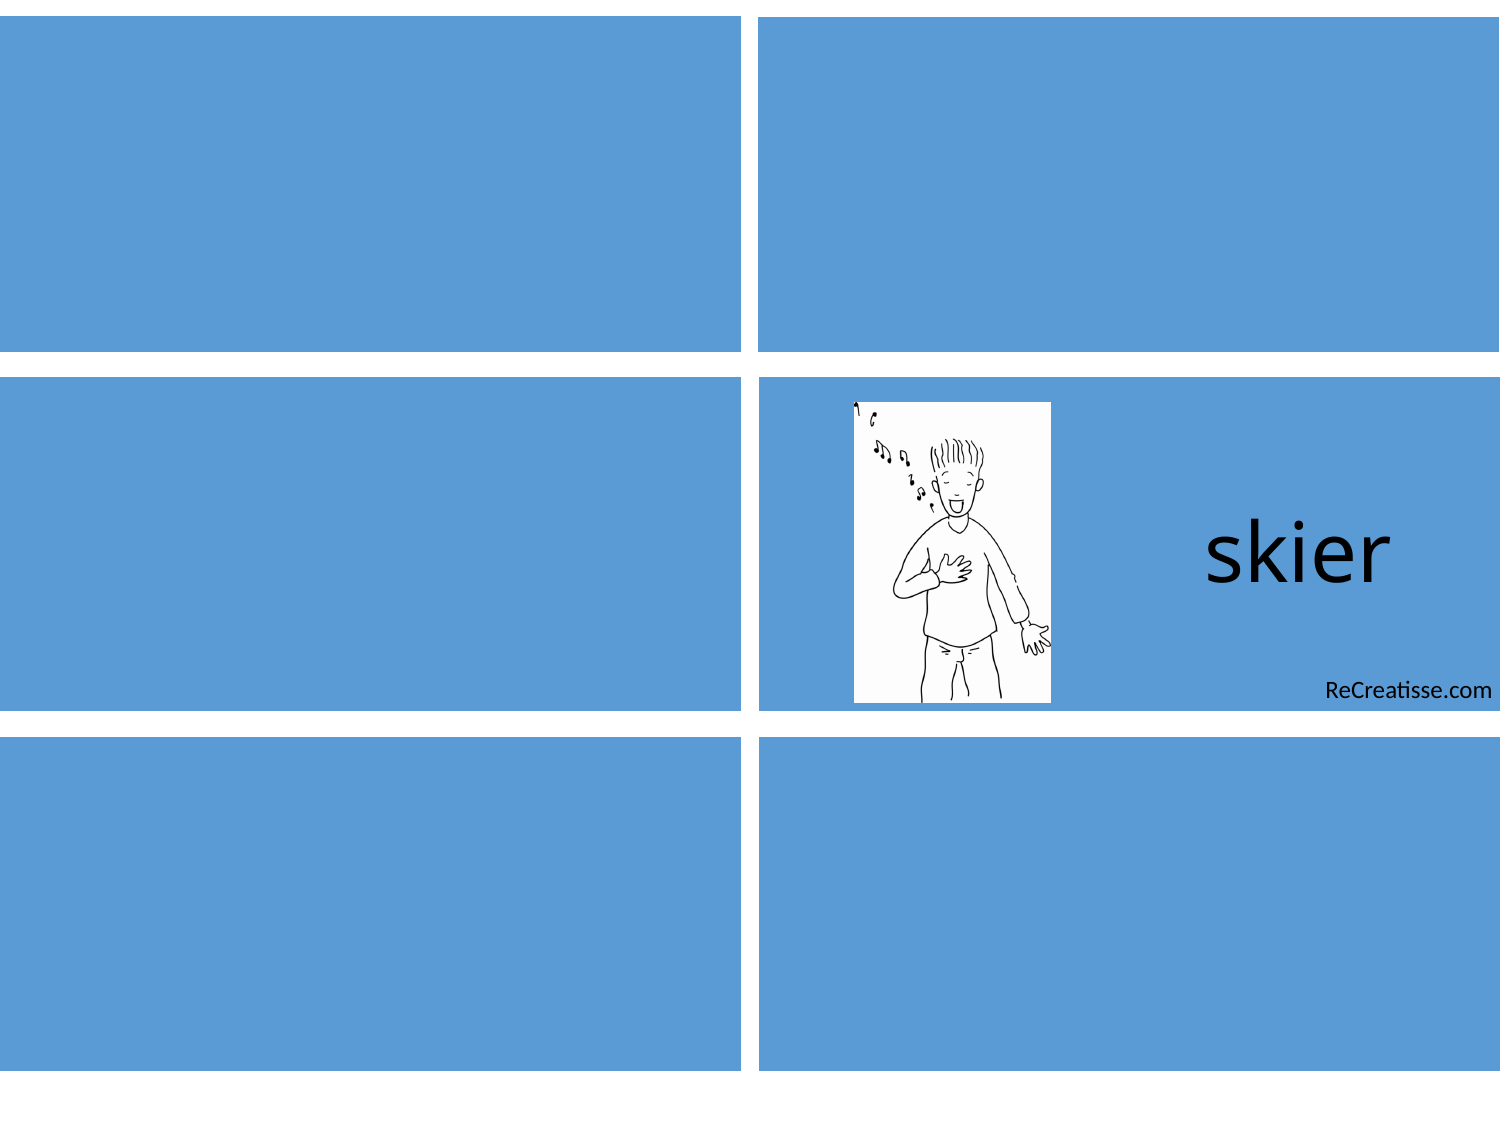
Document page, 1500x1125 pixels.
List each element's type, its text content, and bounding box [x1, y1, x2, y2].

table_header [371, 377, 741, 711]
table_header [758, 17, 1129, 352]
table_header [1129, 17, 1499, 352]
table_header [0, 16, 371, 352]
table_header [1129, 377, 1500, 711]
table_header [0, 737, 371, 1071]
table_header [1129, 737, 1500, 1071]
picture [854, 402, 1051, 703]
table_header [371, 737, 741, 1071]
text_box ReCreatisse.com [1310, 666, 1500, 711]
table_header [759, 737, 1129, 1071]
table_header [0, 377, 371, 711]
text_box skier [1189, 491, 1407, 606]
table_header [759, 377, 1129, 711]
table_header [371, 16, 741, 352]
text_box ReCreatisse.com [741, 1026, 748, 1071]
